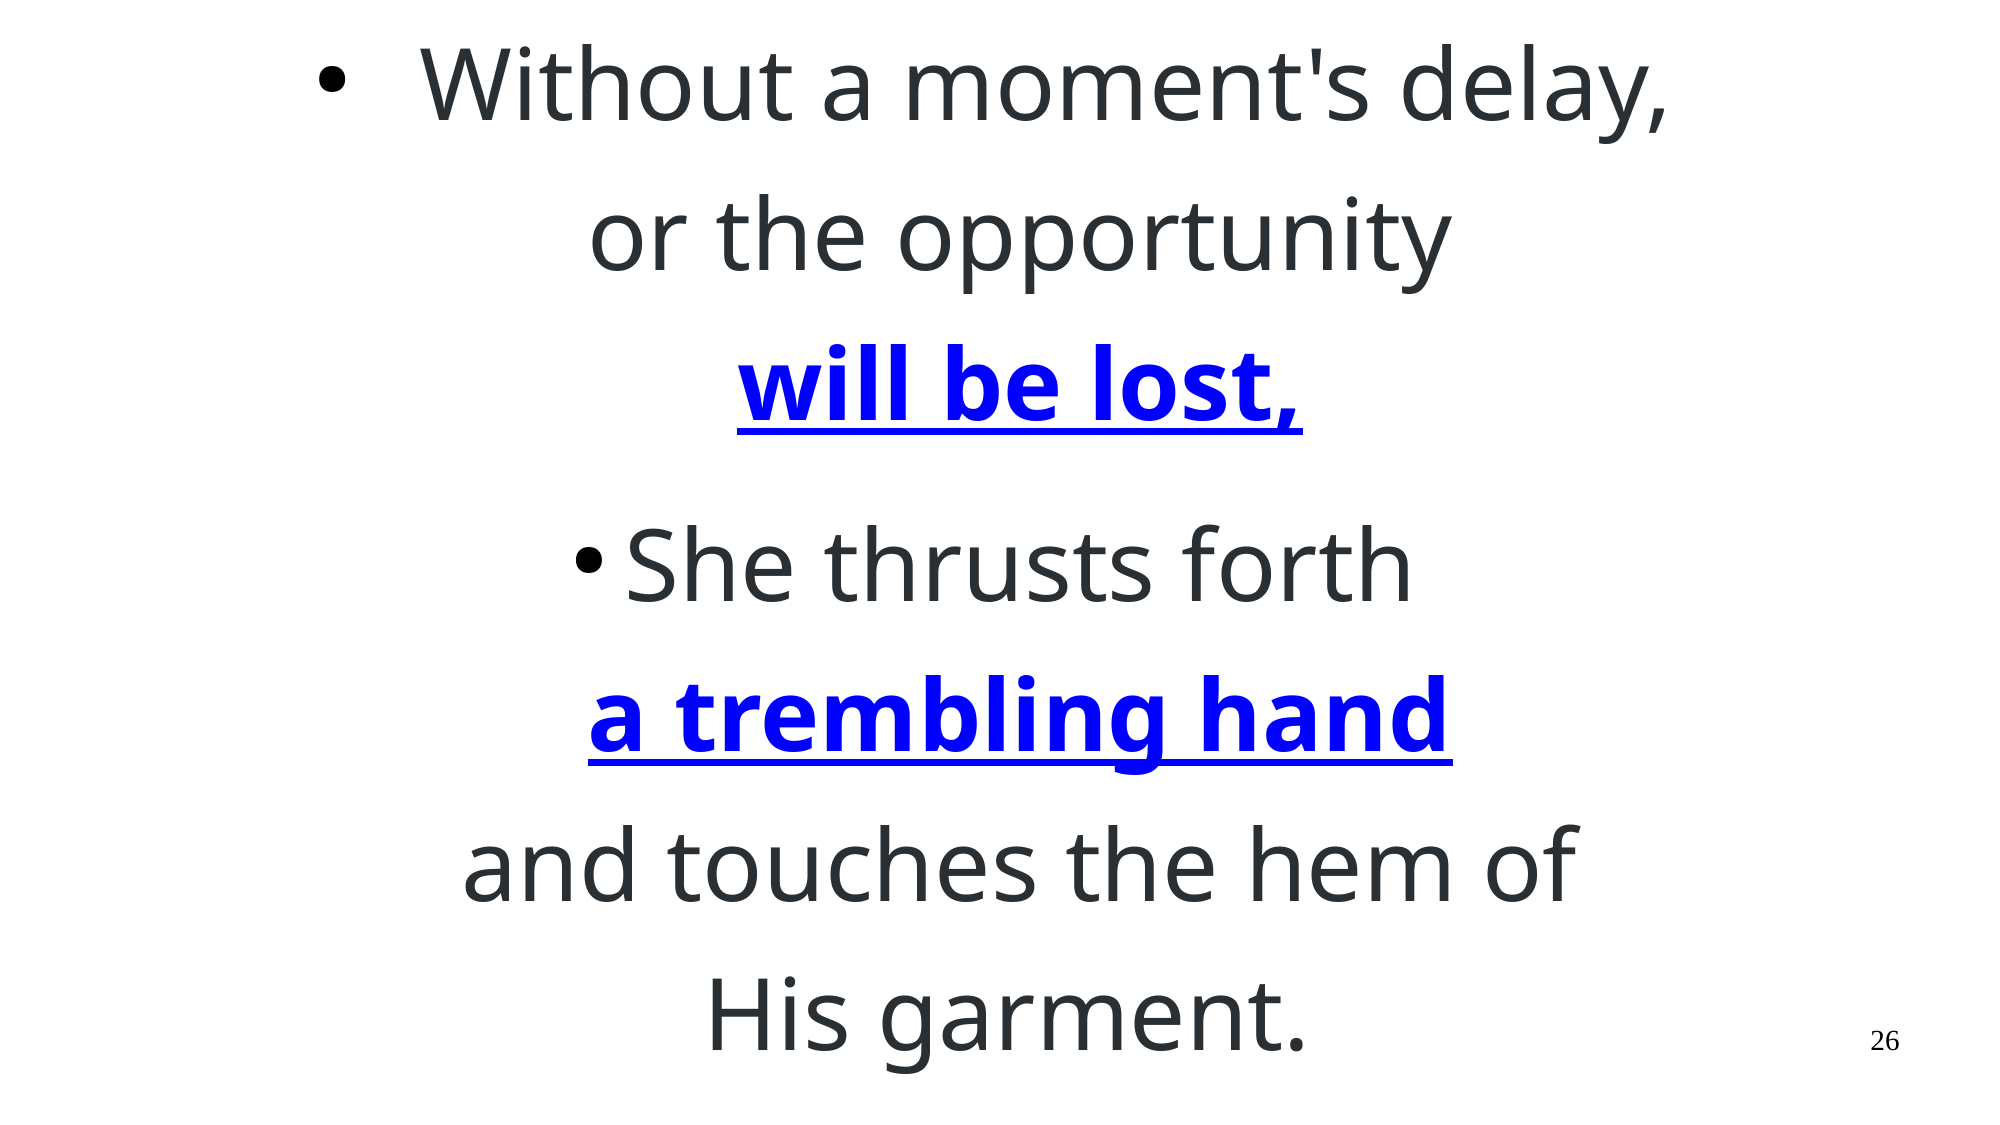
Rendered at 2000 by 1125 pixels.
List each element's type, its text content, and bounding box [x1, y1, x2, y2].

list Without a moment's delay, or the opportunity will be lost, She thrusts forth a trembling hand and touches the hem of His garment. [0, 0, 1996, 1123]
